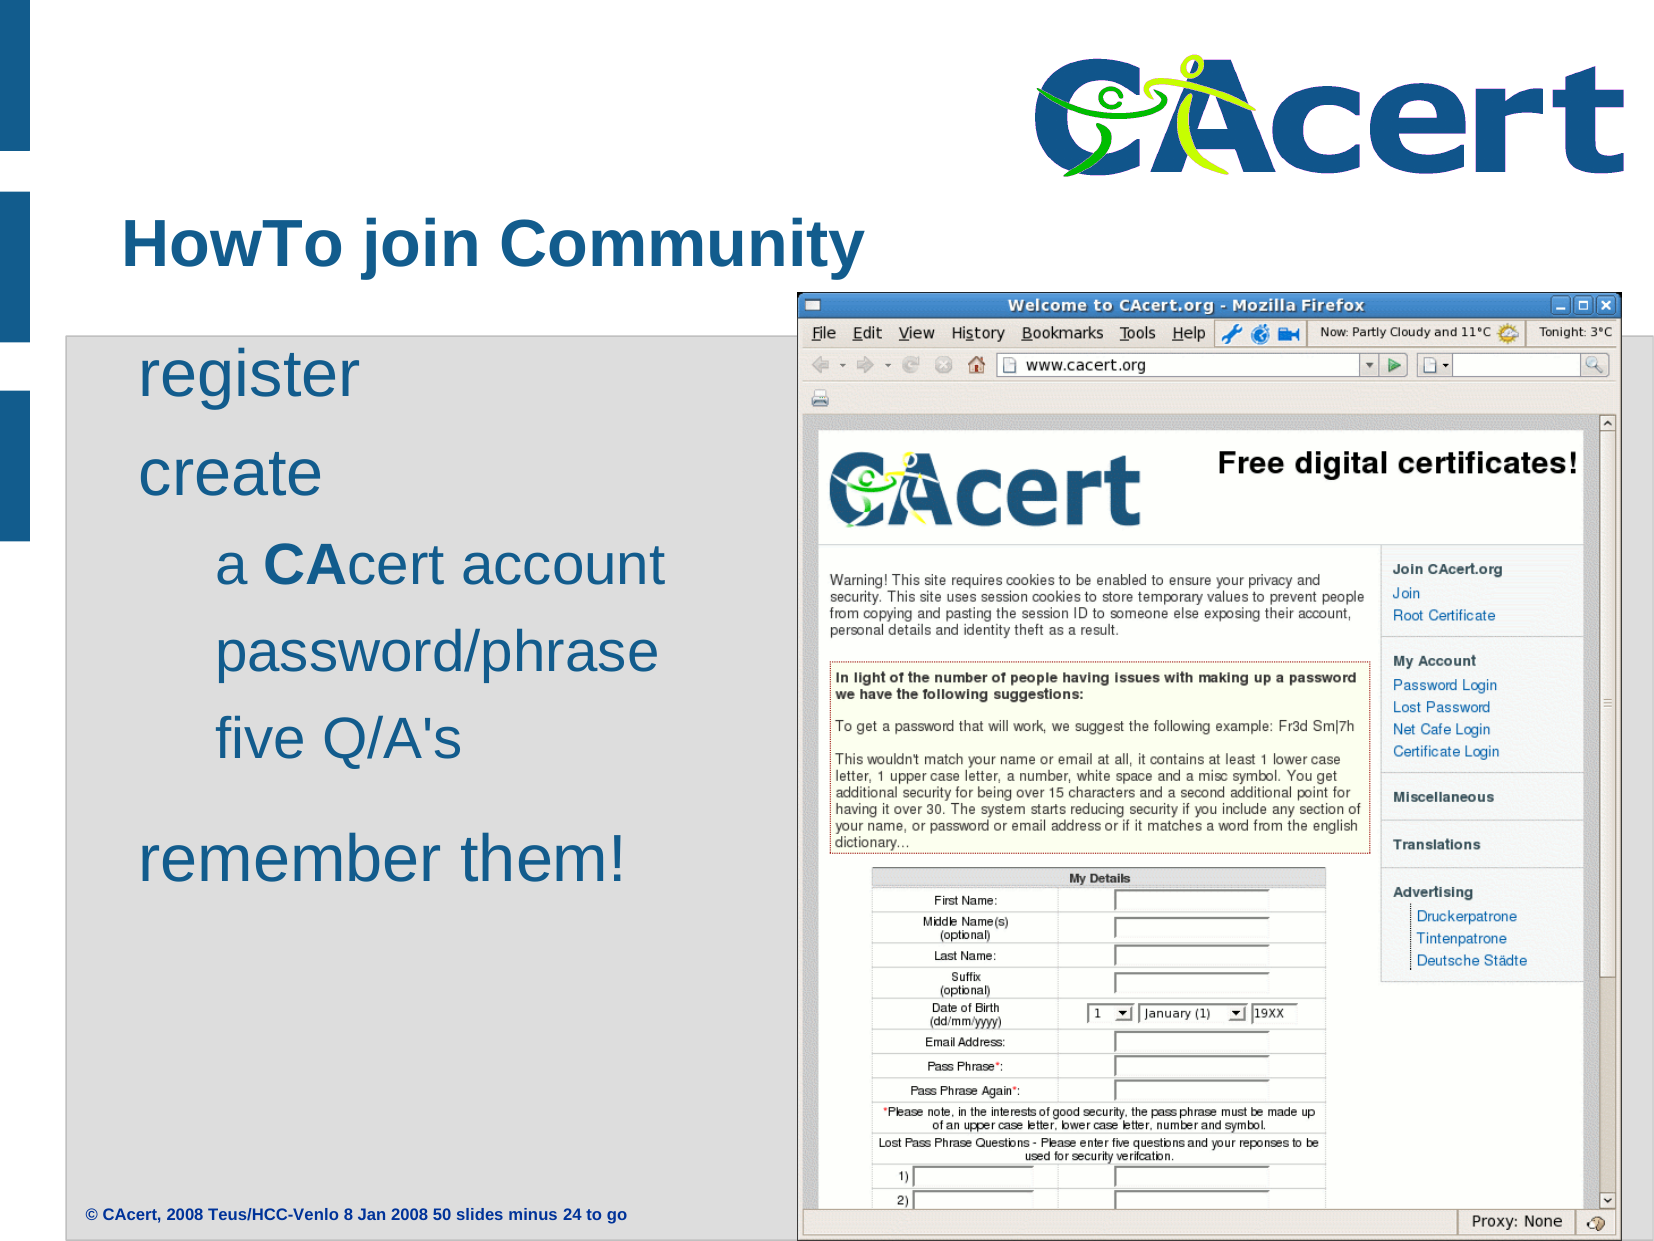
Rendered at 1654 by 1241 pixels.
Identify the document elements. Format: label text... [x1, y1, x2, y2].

picture [797, 292, 1622, 1241]
list register create a CAcert account password/phrase five Q/A's remember them! [121, 344, 797, 1008]
title HowTo join Community [121, 184, 1534, 309]
picture [1033, 53, 1625, 178]
